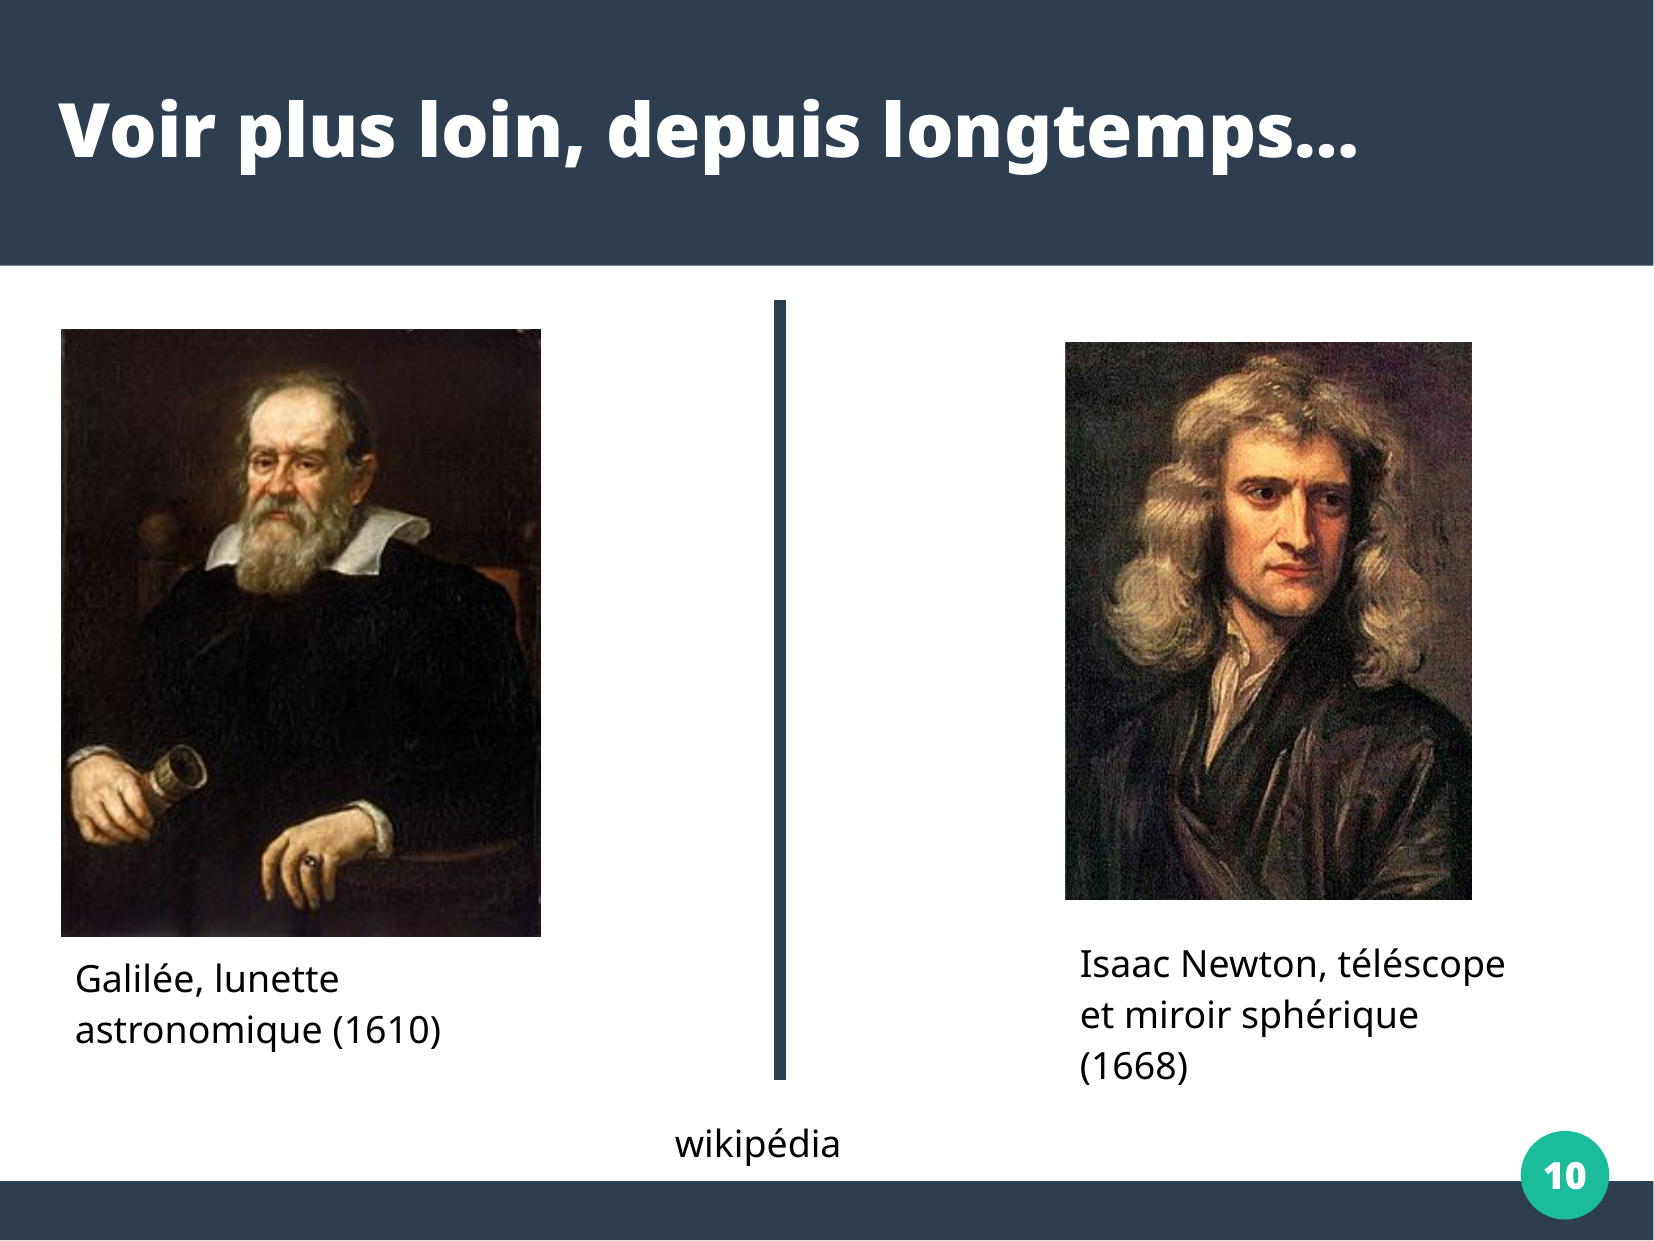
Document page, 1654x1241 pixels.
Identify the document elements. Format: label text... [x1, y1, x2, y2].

text_box Isaac Newton, téléscope et miroir sphérique (1668) [1065, 930, 1531, 1076]
picture [61, 329, 541, 937]
text_box wikipédia [660, 1110, 1021, 1169]
title Voir plus loin, depuis longtemps… [59, 49, 1595, 207]
text_box Galilée, lunette astronomique (1610) [60, 945, 526, 1047]
picture [1065, 342, 1472, 901]
